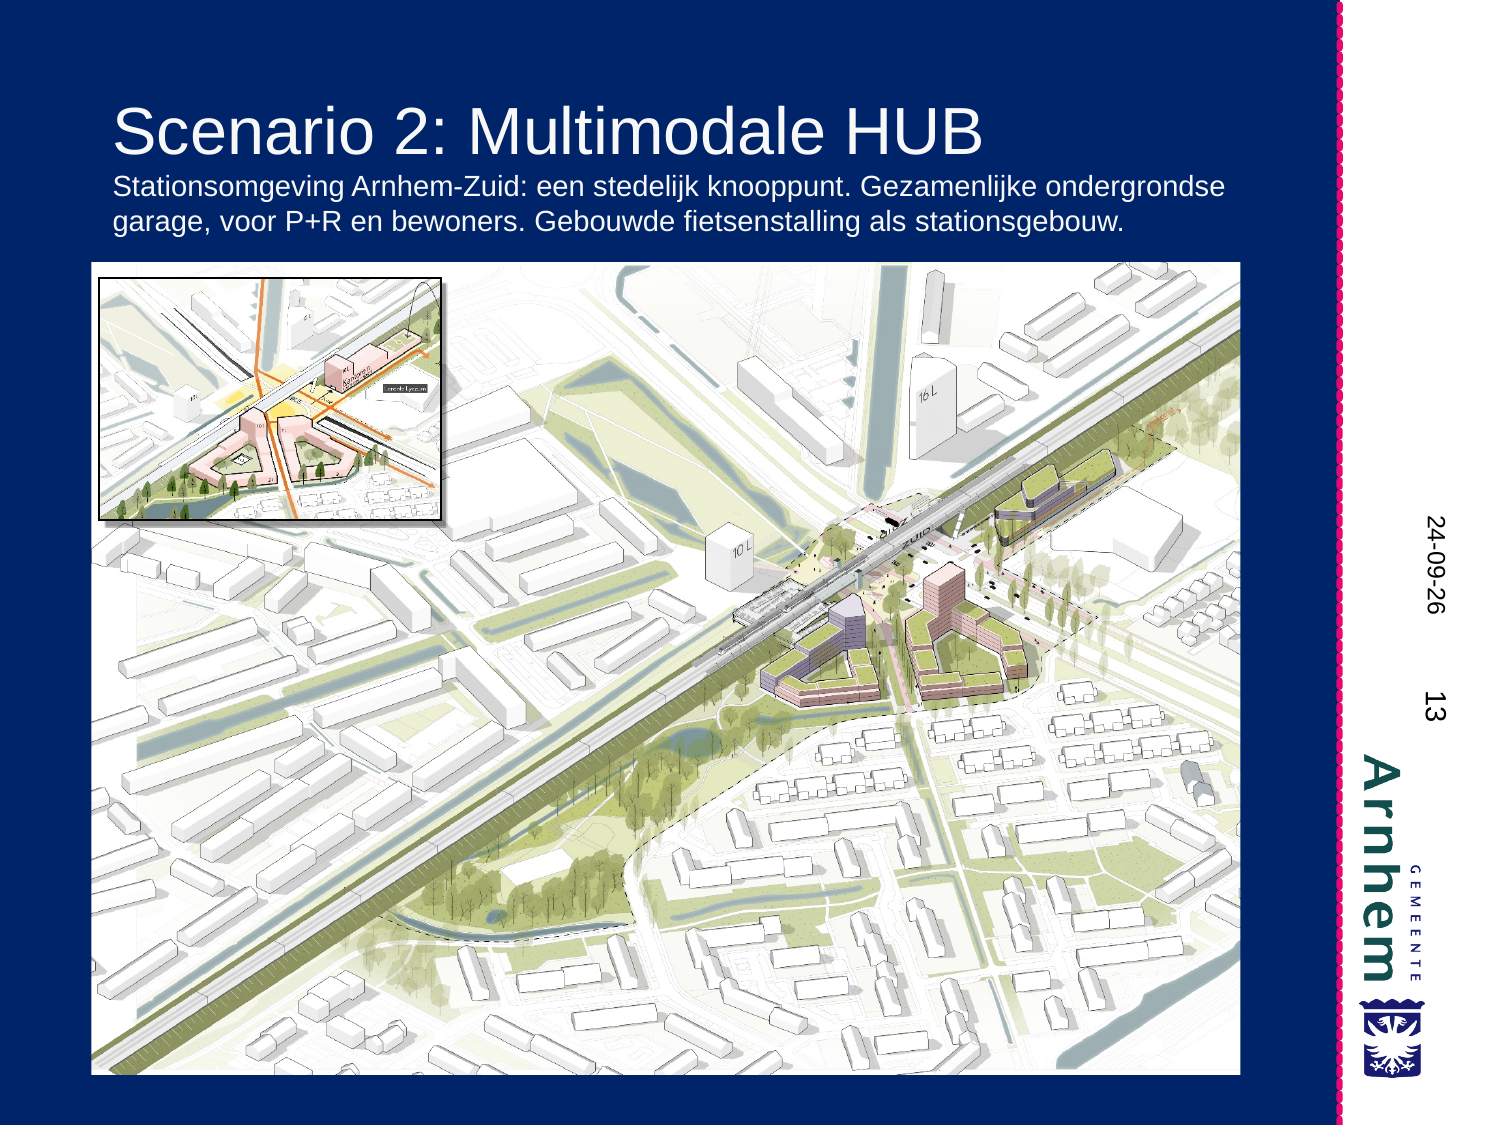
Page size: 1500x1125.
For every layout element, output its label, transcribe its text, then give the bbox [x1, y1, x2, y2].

picture [91, 262, 1241, 1075]
text_box Scenario 2: Multimodale HUB Stationsomgeving Arnhem-Zuid: een stedelijk knooppunt. Gezamenlijke ondergrondse garage, voor P+R en bewoners. Gebouwde fietsenstalling als stationsgebouw. [112, 87, 1270, 251]
text_box 15-2-2022 [1410, 500, 1461, 688]
text_box 13 [1412, 675, 1463, 751]
